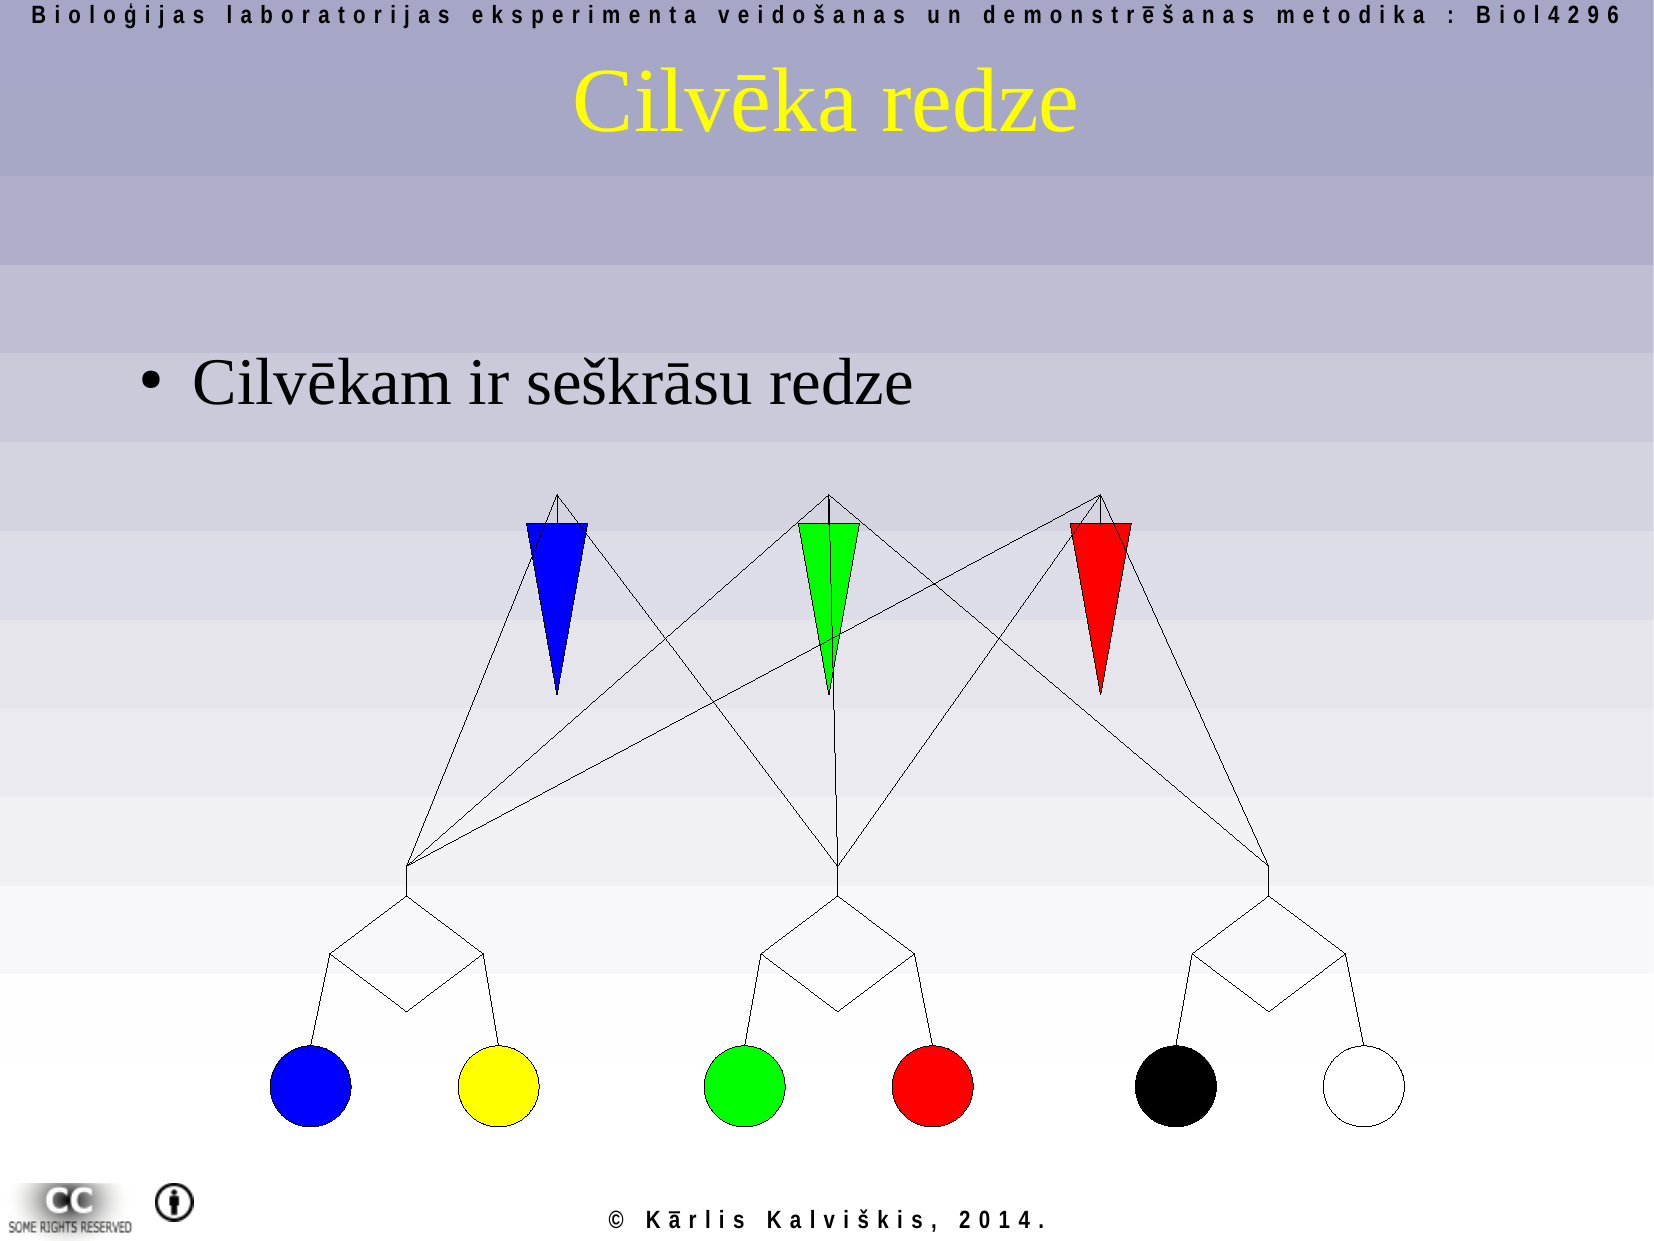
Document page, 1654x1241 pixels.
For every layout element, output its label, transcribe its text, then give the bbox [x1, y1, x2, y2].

text_box [458, 1045, 540, 1127]
picture [0, 0, 1654, 1241]
text_box [1323, 1045, 1405, 1127]
list Cilvēkam ir seškrāsu redze [121, 344, 1534, 1127]
text_box [1135, 1045, 1217, 1127]
title Cilvēka redze [29, 49, 1625, 296]
text_box [270, 1045, 352, 1127]
text_box [892, 1045, 974, 1127]
text_box [1070, 523, 1132, 695]
text_box [526, 523, 588, 695]
text_box [798, 523, 860, 695]
text_box [704, 1045, 786, 1127]
